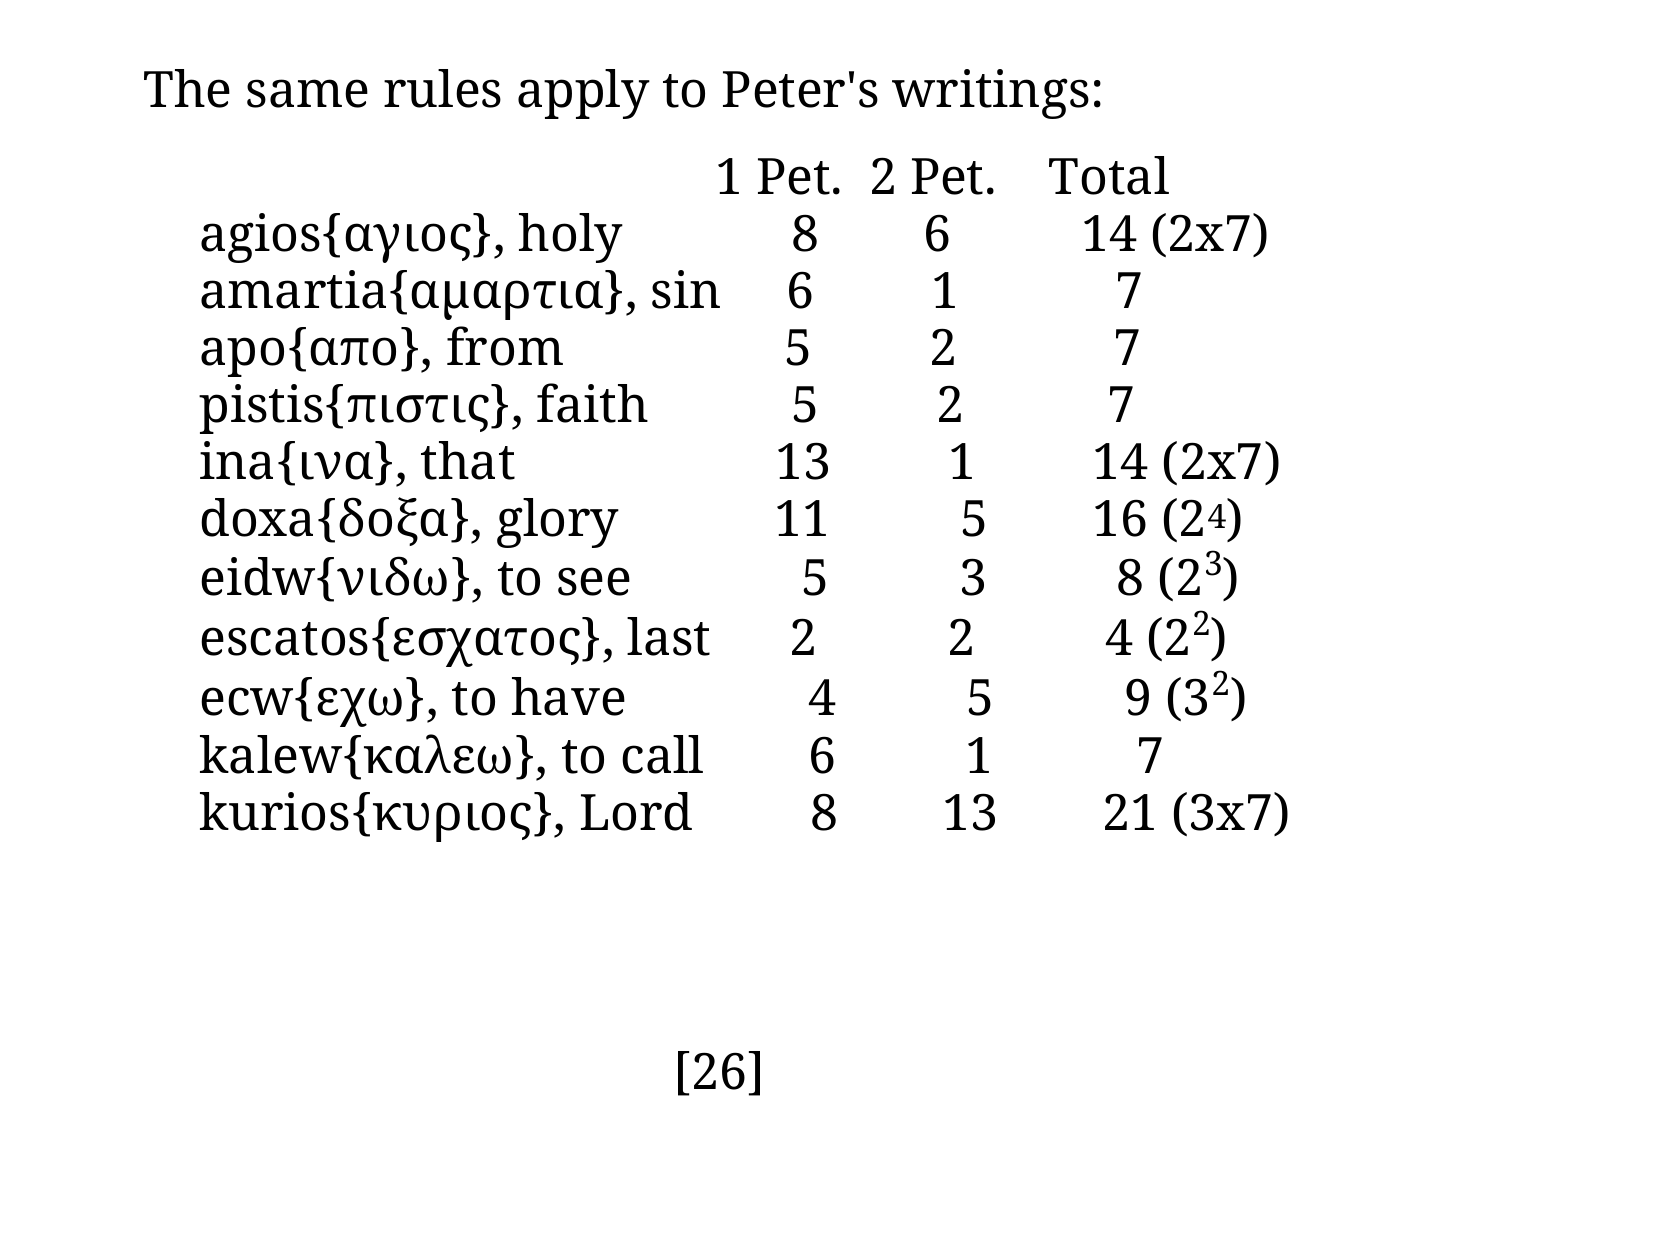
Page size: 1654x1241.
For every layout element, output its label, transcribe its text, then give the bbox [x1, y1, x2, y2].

list The same rules apply to Peter's writings: 1 Pet. 2 Pet. Total agios{αγιος}, holy 8 6 14 (2x7) amartia{αμαρτια}, sin 6 1 7 apo{απο}, from 5 2 7 pistis{πιστις}, faith 5 2 7 ina{ινα}, that 13 1 14 (2x7) doxa{δοξα}, glory 11 5 16 (24) eidw{νιδω}, to see 5 3 8 (23) escatos{εσχατος}, last 2 2 4 (22) ecw{εχω}, to have 4 5 9 (32) kalew{καλεω}, to call 6 1 7 kurios{κυριος}, Lord 8 13 21 (3x7) [26] [86, 59, 1576, 1118]
